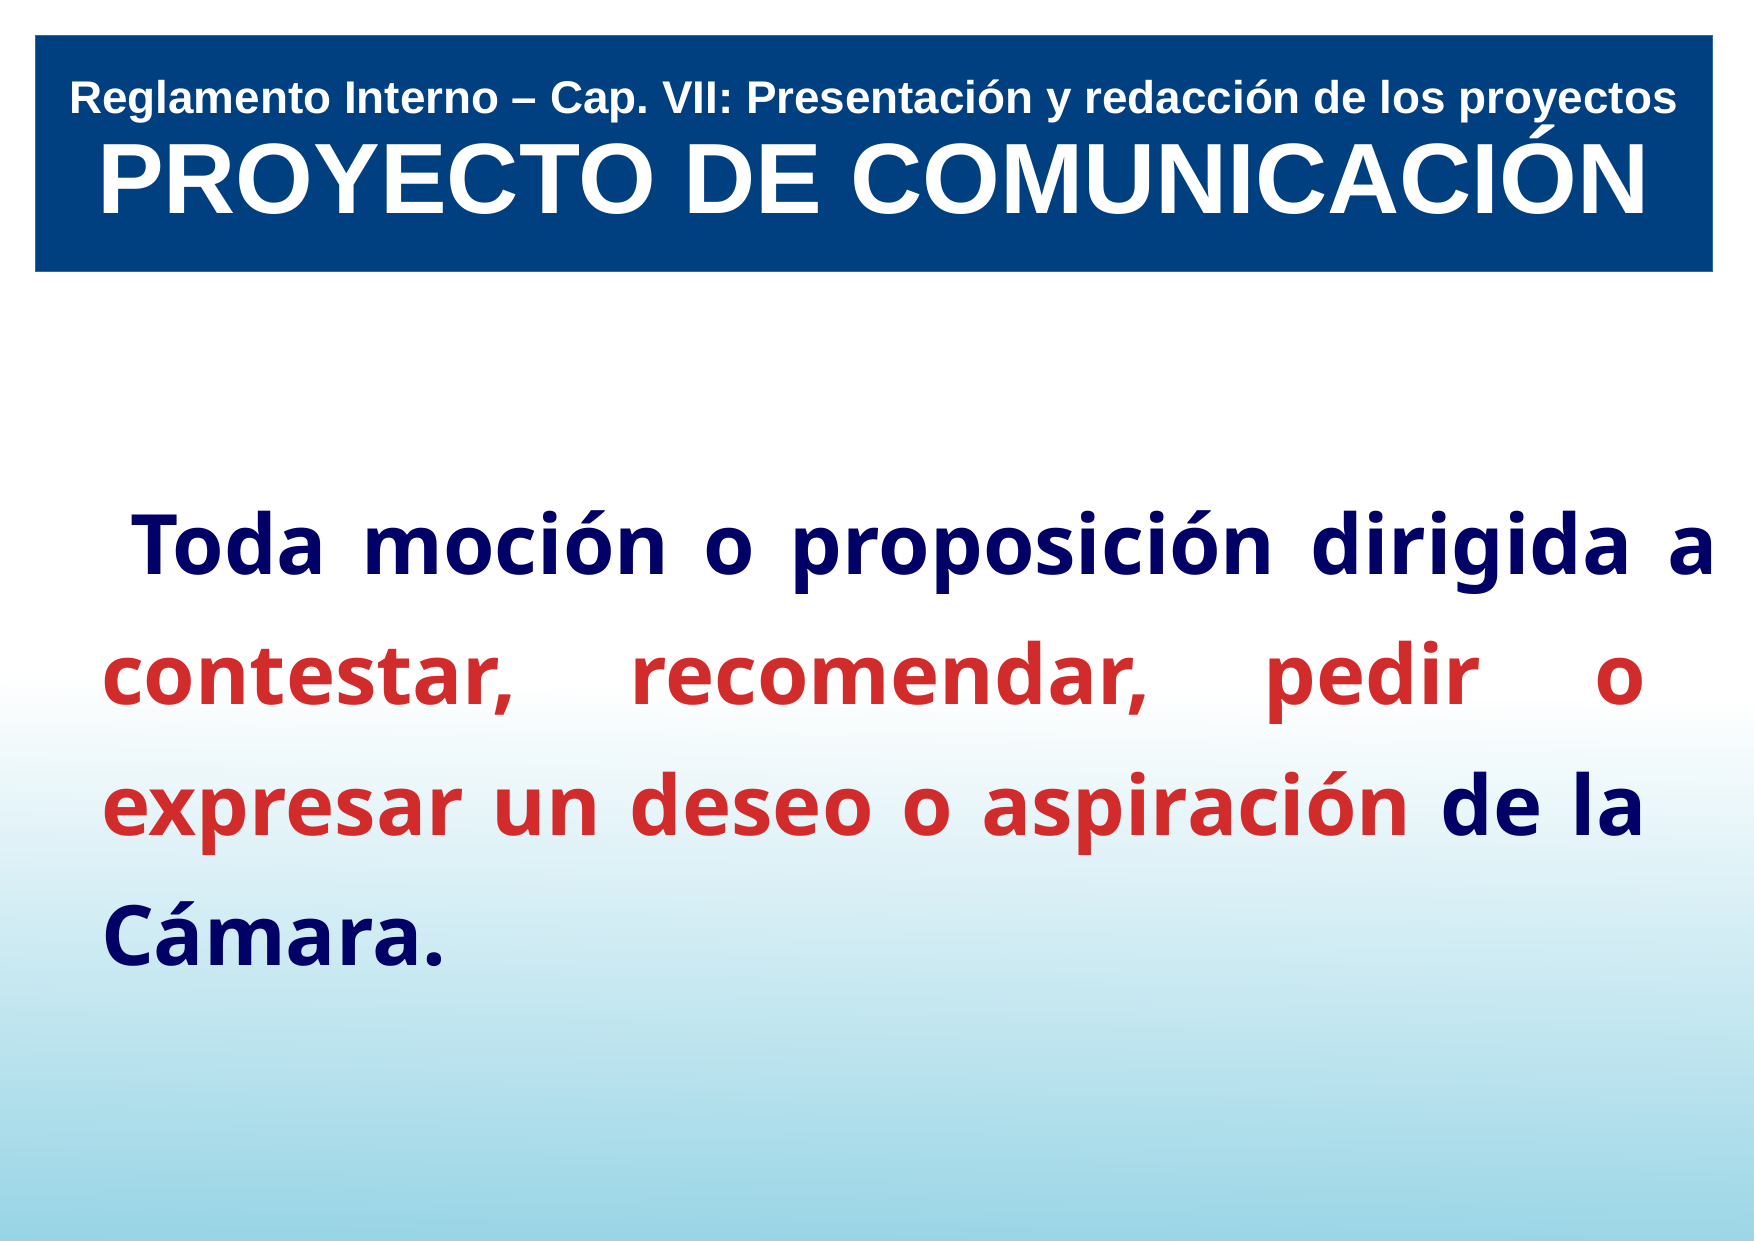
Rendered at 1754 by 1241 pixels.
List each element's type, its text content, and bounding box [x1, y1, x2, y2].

text_box Reglamento Interno – Cap. VII: Presentación y redacción de los proyectos PROYECTO DE COMUNICACIÓN [35, 35, 1713, 259]
text_box Toda moción o proposición dirigida a contestar, recomendar, pedir o expresar un deseo o aspiración de la Cámara. [35, 259, 1713, 1199]
